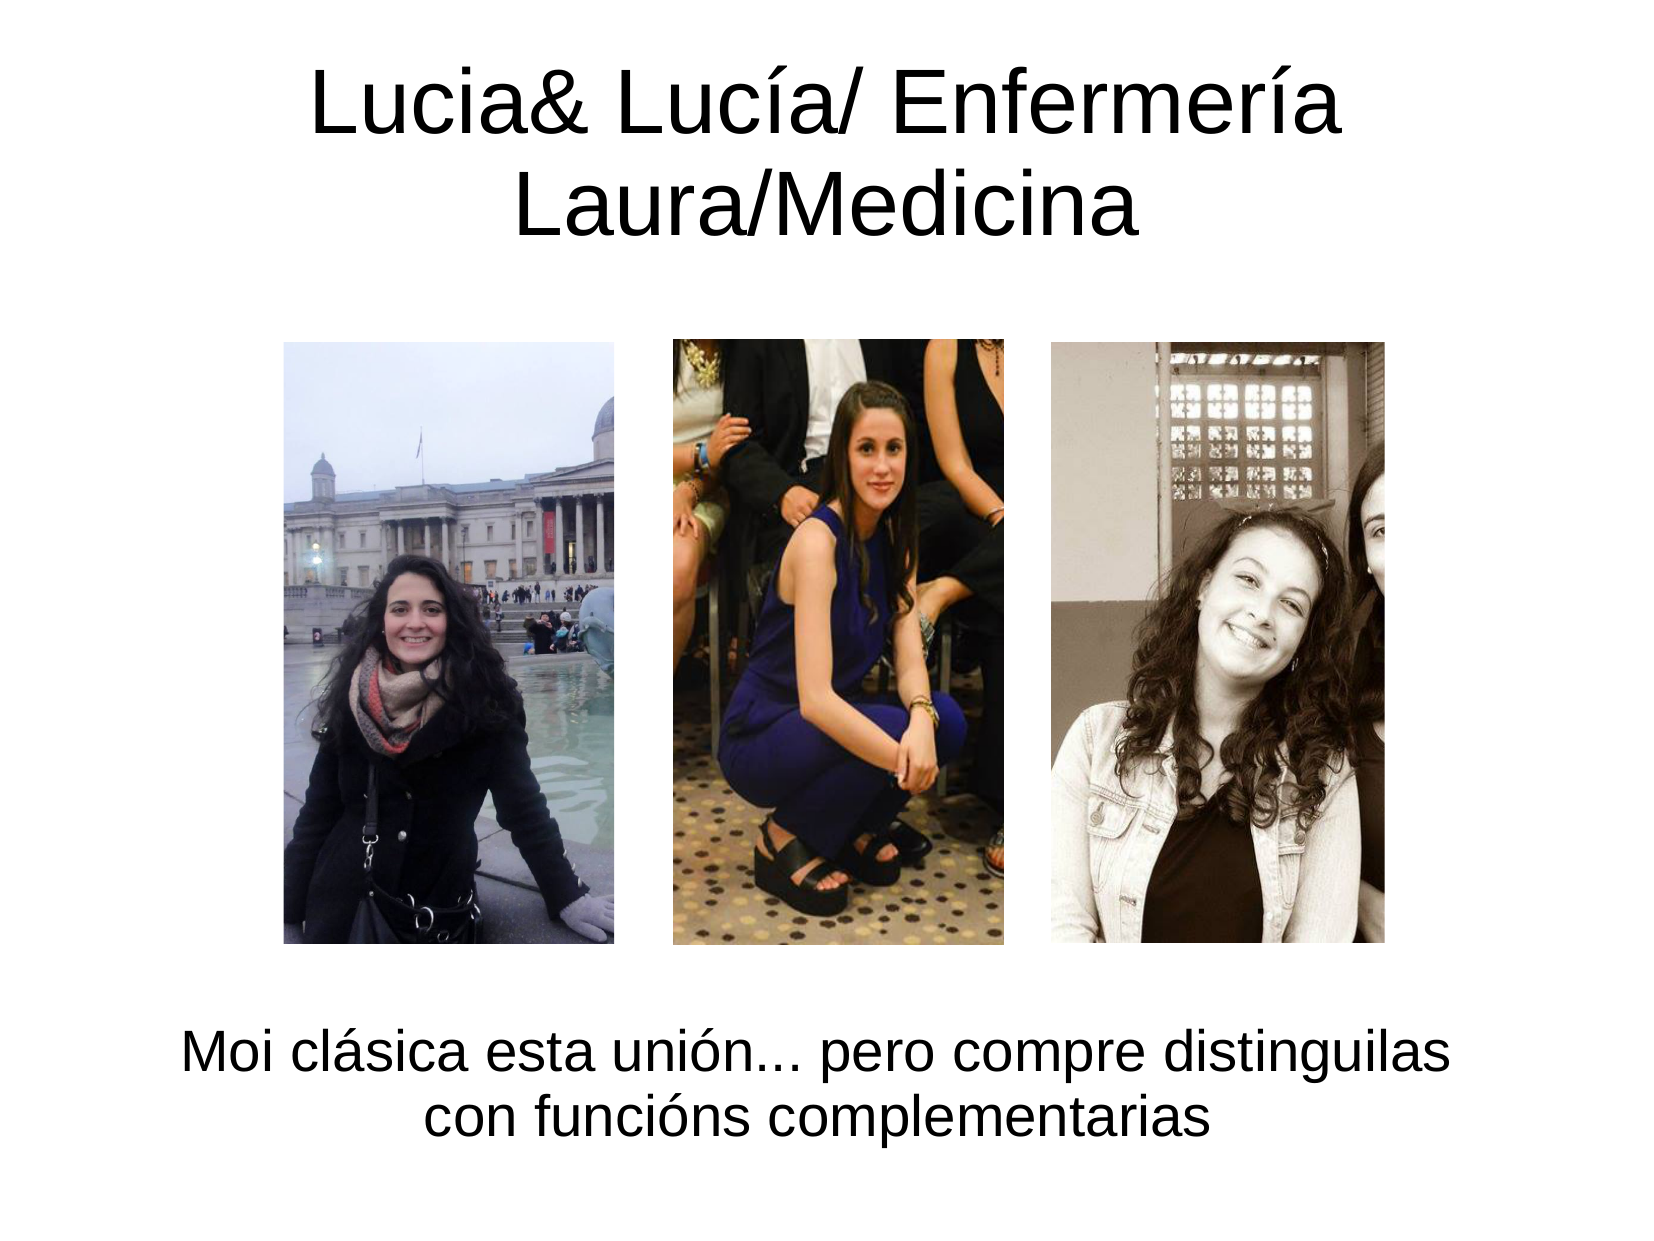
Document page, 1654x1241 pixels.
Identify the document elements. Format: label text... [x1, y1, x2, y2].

picture [283, 342, 615, 944]
picture [1051, 342, 1385, 943]
picture [673, 339, 1004, 945]
text_box Moi clásica esta unión... pero compre distinguilas con funcións complementarias [165, 1011, 1489, 1157]
title Lucia& Lucía/ Enfermería Laura/Medicina [82, 49, 1571, 257]
